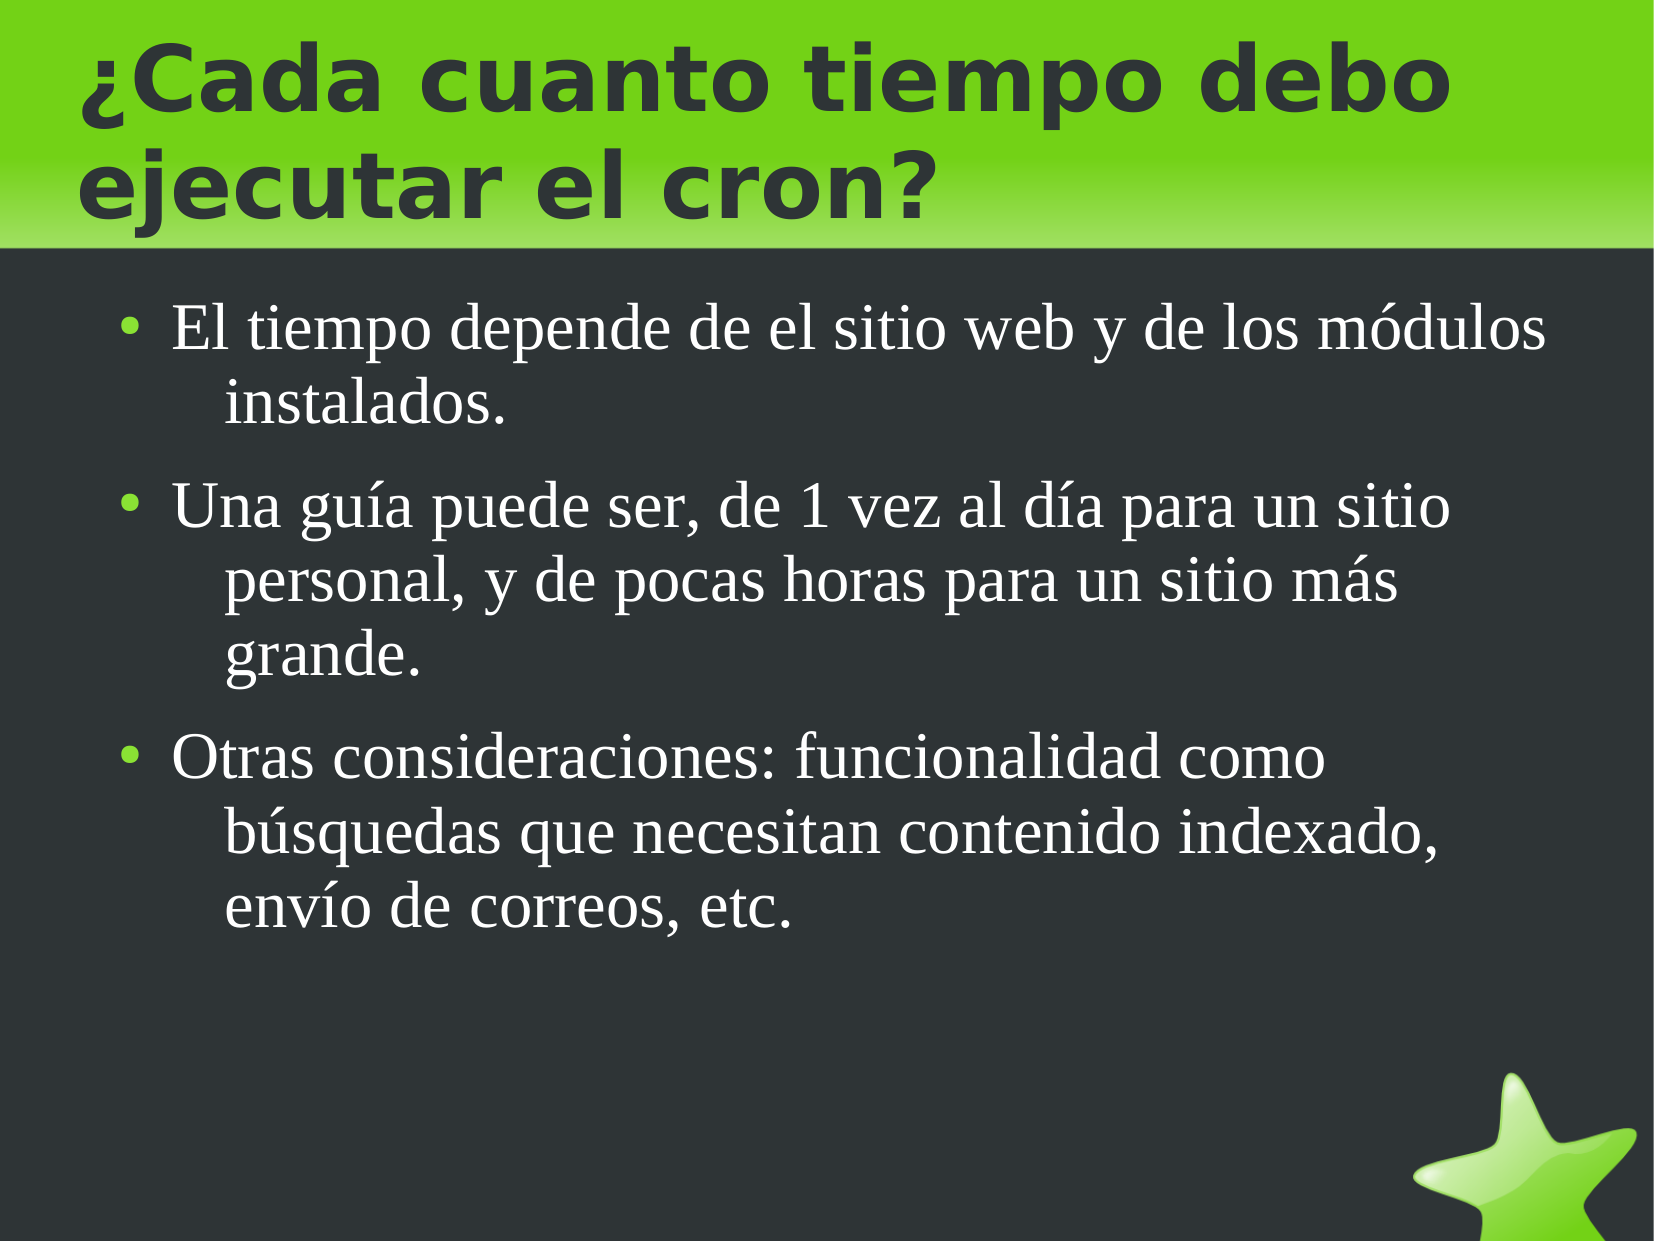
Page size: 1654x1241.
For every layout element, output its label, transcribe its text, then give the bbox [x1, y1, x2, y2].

picture [0, 0, 1654, 1241]
list El tiempo depende de el sitio web y de los módulos instalados. Una guía puede ser, de 1 vez al día para un sitio personal, y de pocas horas para un sitio más grande. Otras consideraciones: funcionalidad como búsquedas que necesitan contenido indexado, envío de correos, etc. [82, 290, 1571, 1109]
title ¿Cada cuanto tiempo debo ejecutar el cron? [76, 25, 1565, 240]
